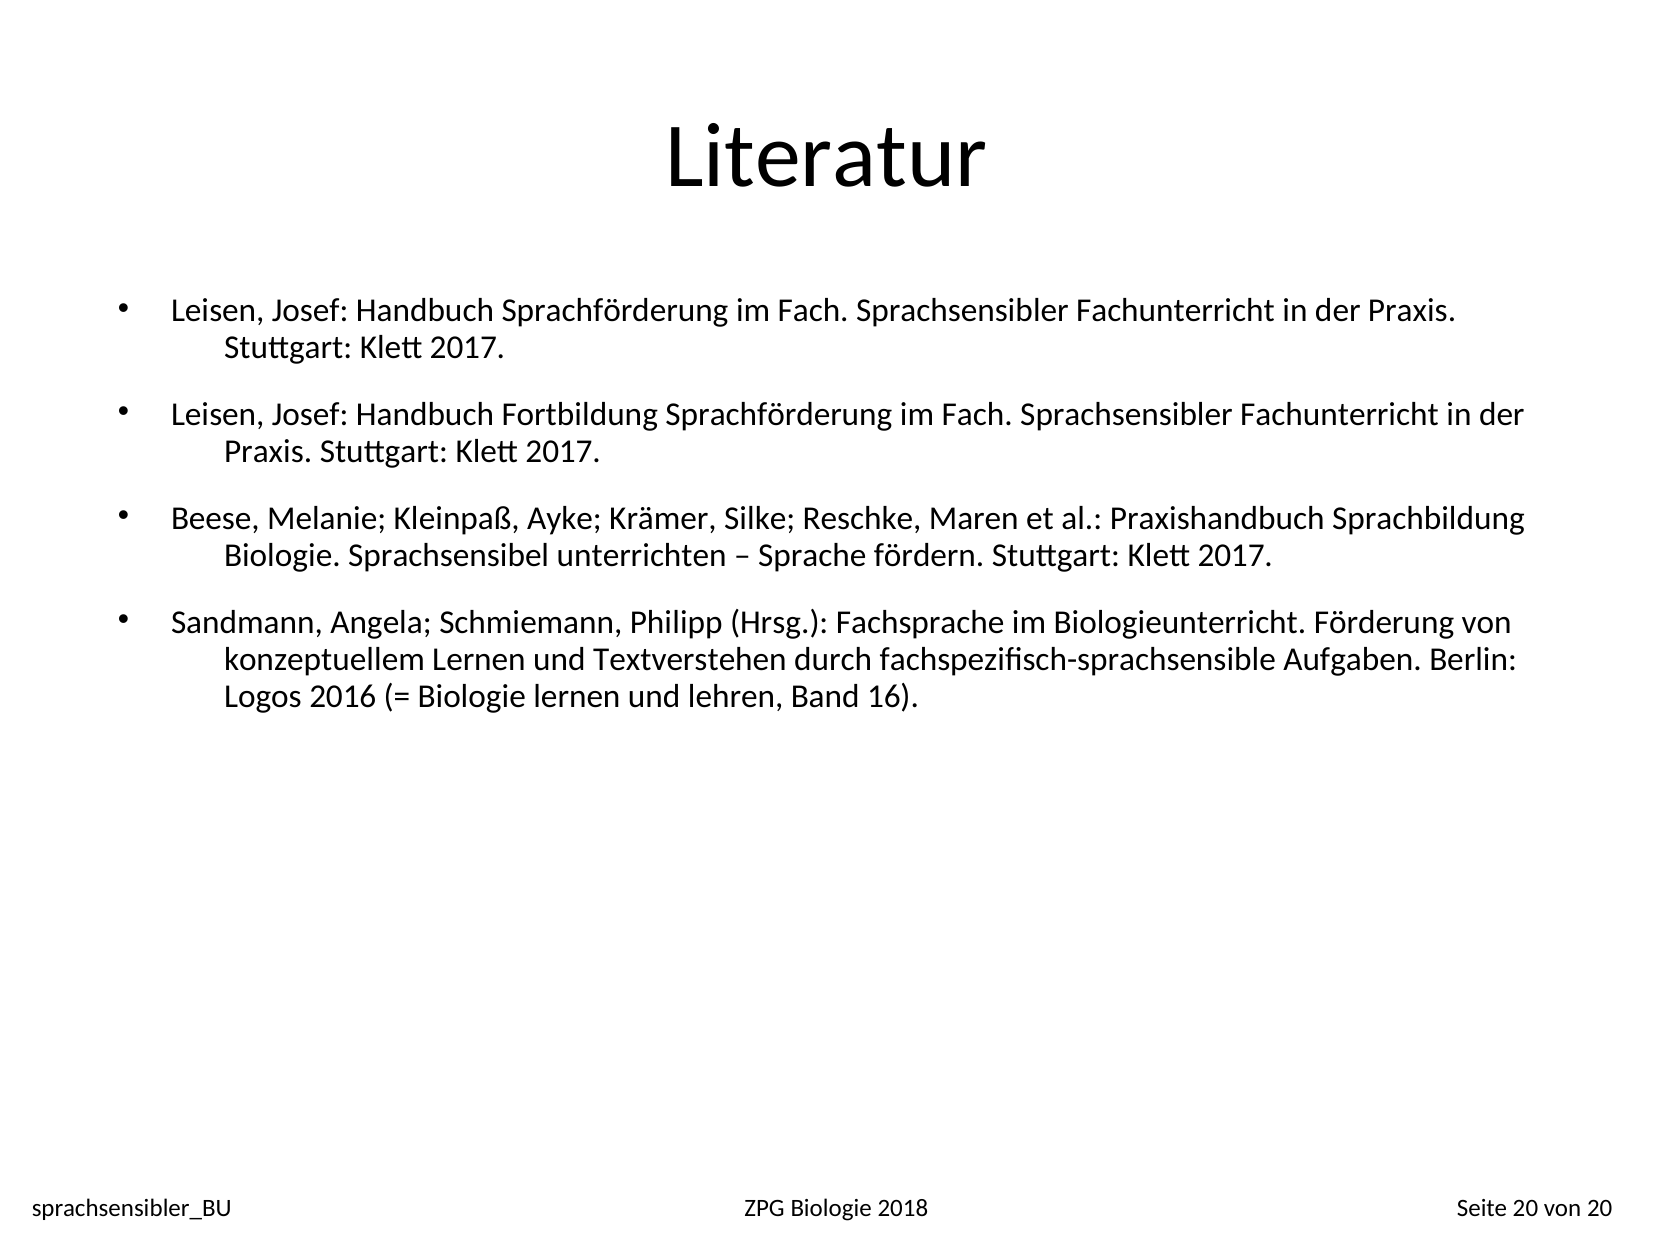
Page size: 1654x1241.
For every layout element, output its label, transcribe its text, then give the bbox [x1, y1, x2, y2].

list Leisen, Josef: Handbuch Sprachförderung im Fach. Sprachsensibler Fachunterricht in der Praxis. Stuttgart: Klett 2017. Leisen, Josef: Handbuch Fortbildung Sprachförderung im Fach. Sprachsensibler Fachunterricht in der Praxis. Stuttgart: Klett 2017. Beese, Melanie; Kleinpaß, Ayke; Krämer, Silke; Reschke, Maren et al.: Praxishandbuch Sprachbildung Biologie. Sprachsensibel unterrichten – Sprache fördern. Stuttgart: Klett 2017. Sandmann, Angela; Schmiemann, Philipp (Hrsg.): Fachsprache im Biologieunterricht. Förderung von konzeptuellem Lernen und Textverstehen durch fachspezifisch-sprachsensible Aufgaben. Berlin: Logos 2016 (= Biologie lernen und lehren, Band 16). [82, 290, 1571, 1010]
title Literatur [82, 49, 1571, 257]
text_box sprachsensibler_BU ZPG Biologie 2018 Seite 20 von 20 [17, 1185, 1654, 1229]
